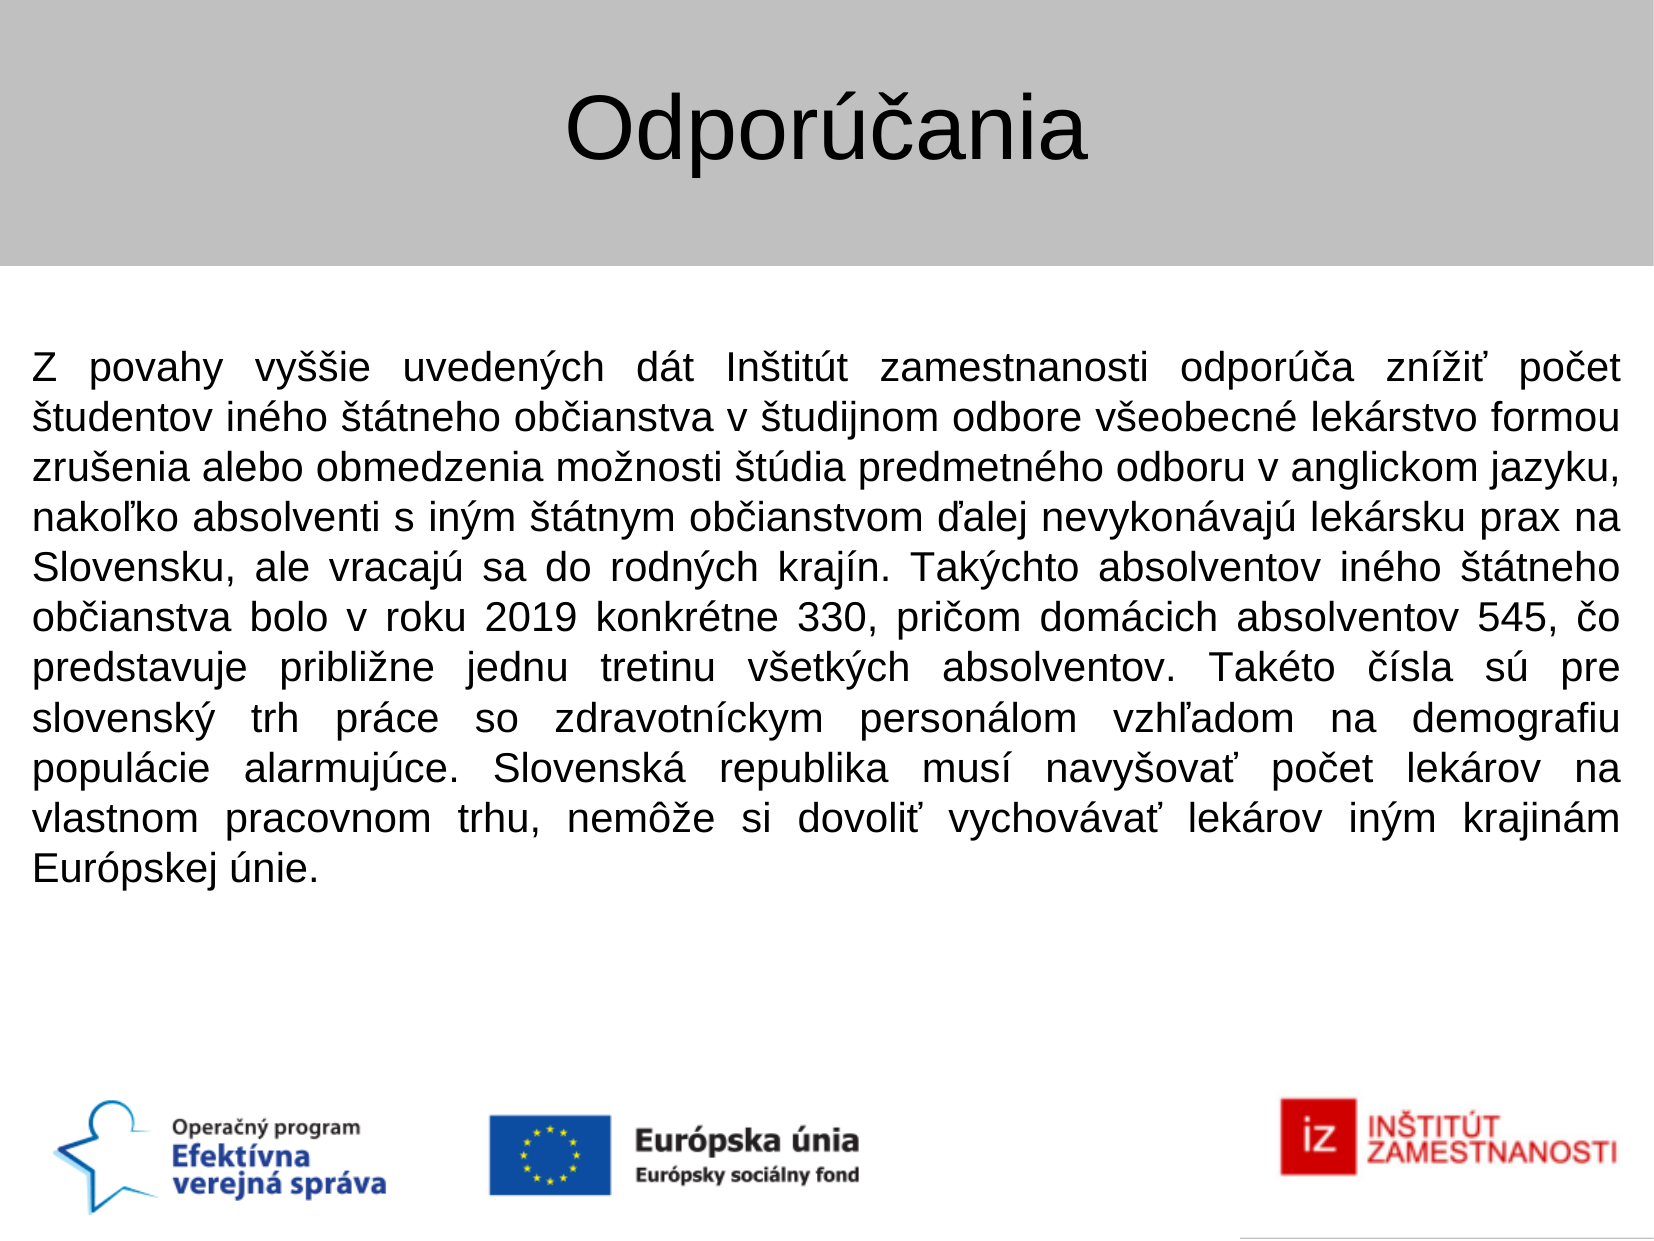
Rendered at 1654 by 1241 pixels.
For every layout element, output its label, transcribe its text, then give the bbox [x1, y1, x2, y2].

picture [29, 1062, 886, 1241]
list Z povahy vyššie uvedených dát Inštitút zamestnanosti odporúča znížiť počet študentov iného štátneho občianstva v študijnom odbore všeobecné lekárstvo formou zrušenia alebo obmedzenia možnosti štúdia predmetného odboru v anglickom jazyku, nakoľko absolventi s iným štátnym občianstvom ďalej nevykonávajú lekársku prax na Slovensku, ale vracajú sa do rodných krajín. Takýchto absolventov iného štátneho občianstva bolo v roku 2019 konkrétne 330, pričom domácich absolventov 545, čo predstavuje približne jednu tretinu všetkých absolventov. Takéto čísla sú pre slovenský trh práce so zdravotníckym personálom vzhľadom na demografiu populácie alarmujúce. Slovenská republika musí navyšovať počet lekárov na vlastnom pracovnom trhu, nemôže si dovoliť vychovávať lekárov iným krajinám Európskej únie. [31, 339, 1622, 1121]
title Odporúčania [88, 29, 1565, 237]
picture [1240, 1033, 1654, 1241]
